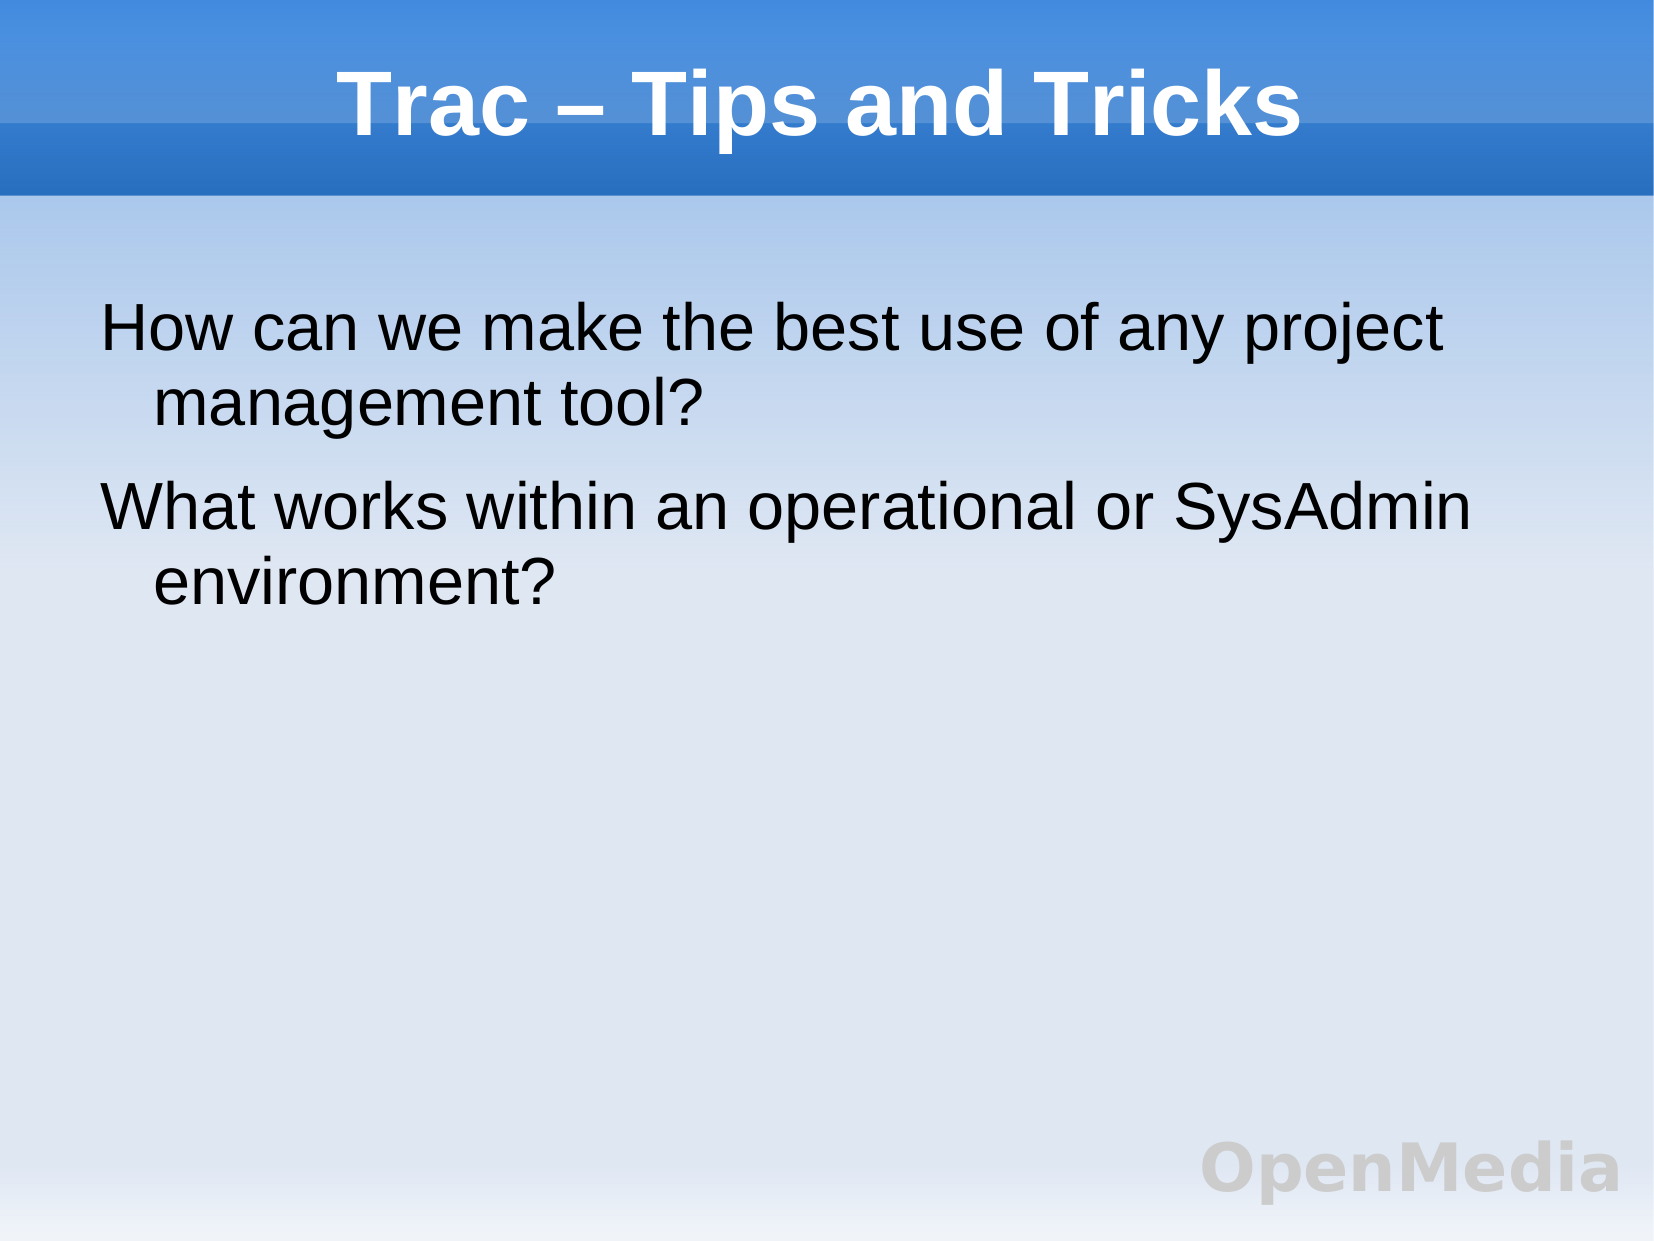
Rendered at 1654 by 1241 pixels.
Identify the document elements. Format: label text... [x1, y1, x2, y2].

picture [0, 0, 1654, 1241]
title Trac – Tips and Tricks [76, 0, 1565, 208]
list How can we make the best use of any project management tool? What works within an operational or SysAdmin environment? [82, 290, 1571, 1109]
